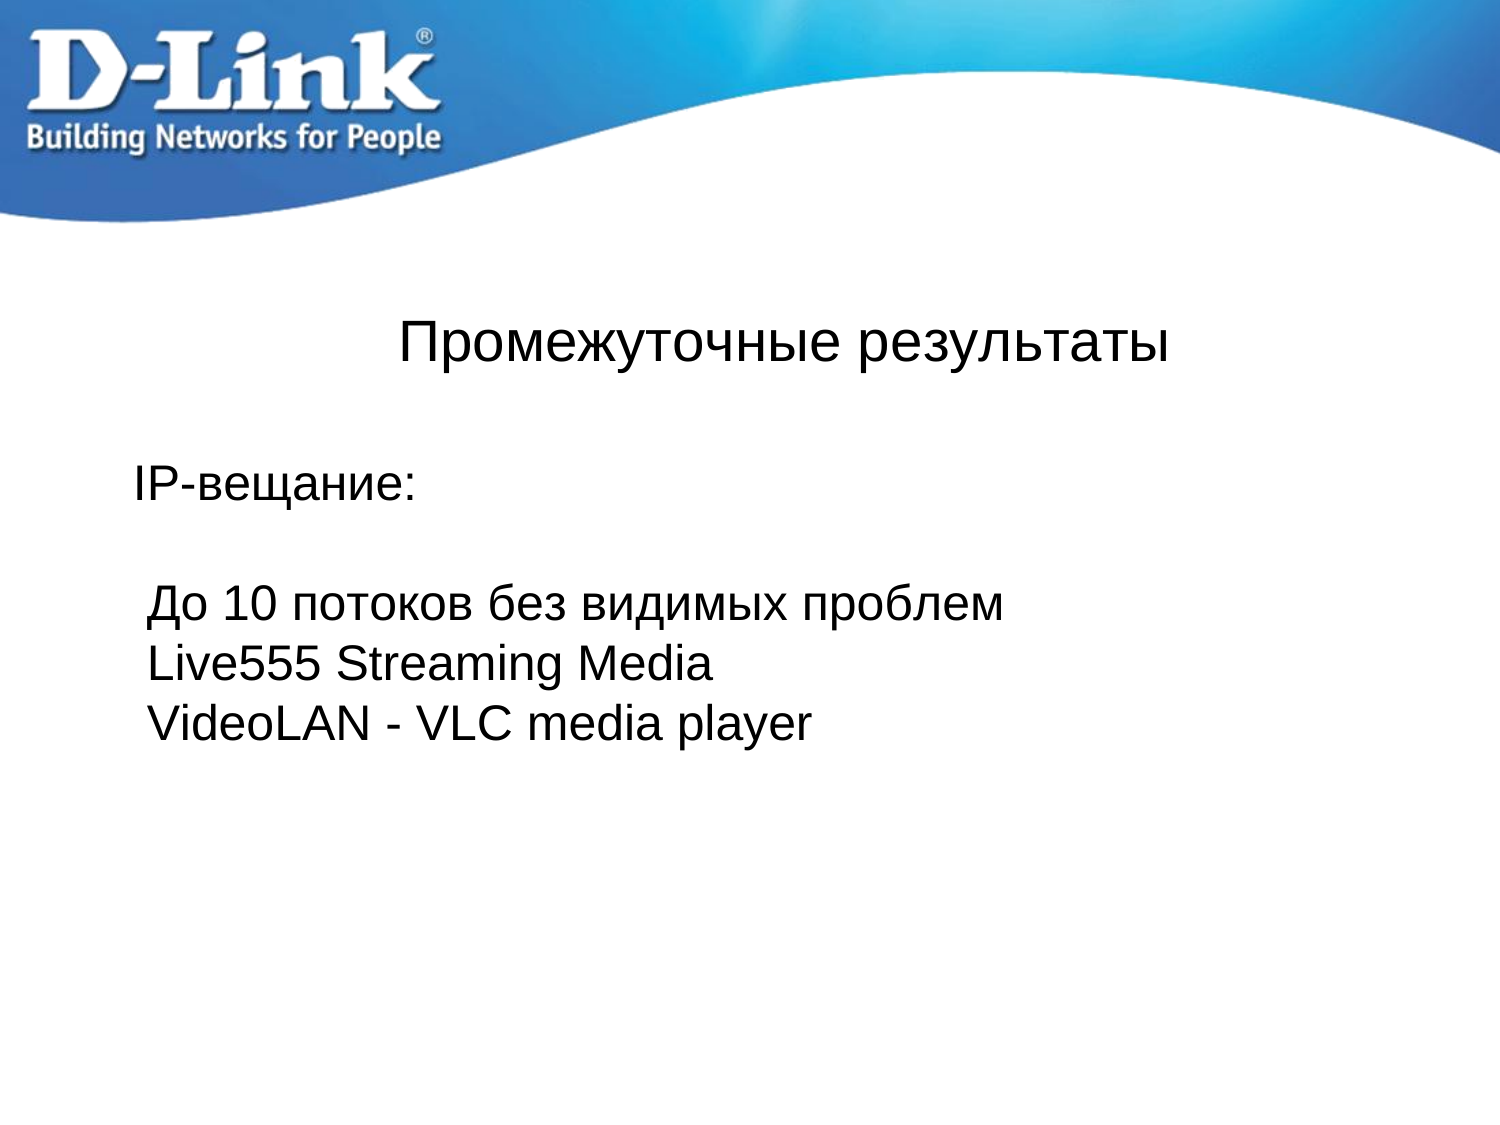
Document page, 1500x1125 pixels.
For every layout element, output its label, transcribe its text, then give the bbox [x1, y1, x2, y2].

text_box Промежуточные результаты [383, 295, 1186, 381]
picture [0, 0, 1500, 1125]
text_box IP-вещание: До 10 потоков без видимых проблем Live555 Streaming Media VideoLAN - VLC media player [118, 442, 1037, 818]
